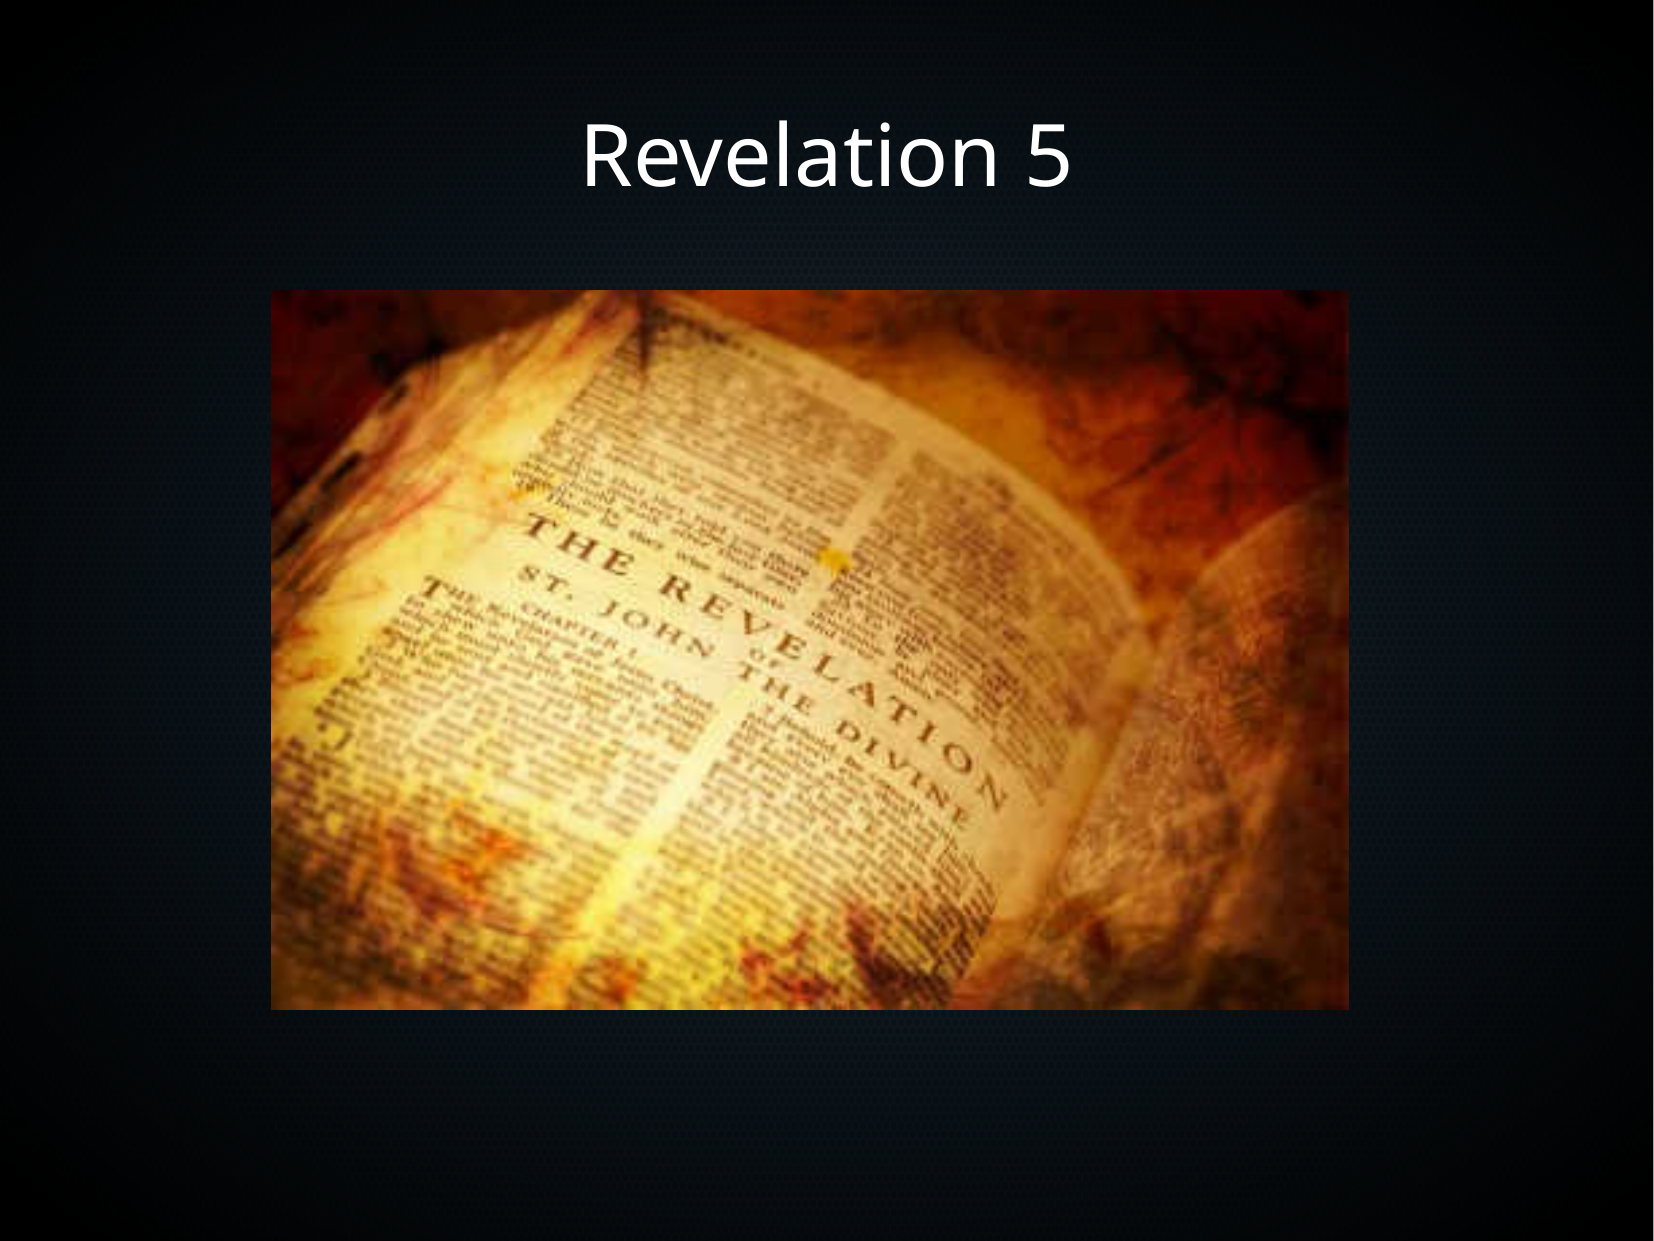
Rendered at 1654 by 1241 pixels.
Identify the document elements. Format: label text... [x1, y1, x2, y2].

picture [0, 0, 1654, 1241]
title Revelation 5 [82, 49, 1571, 257]
